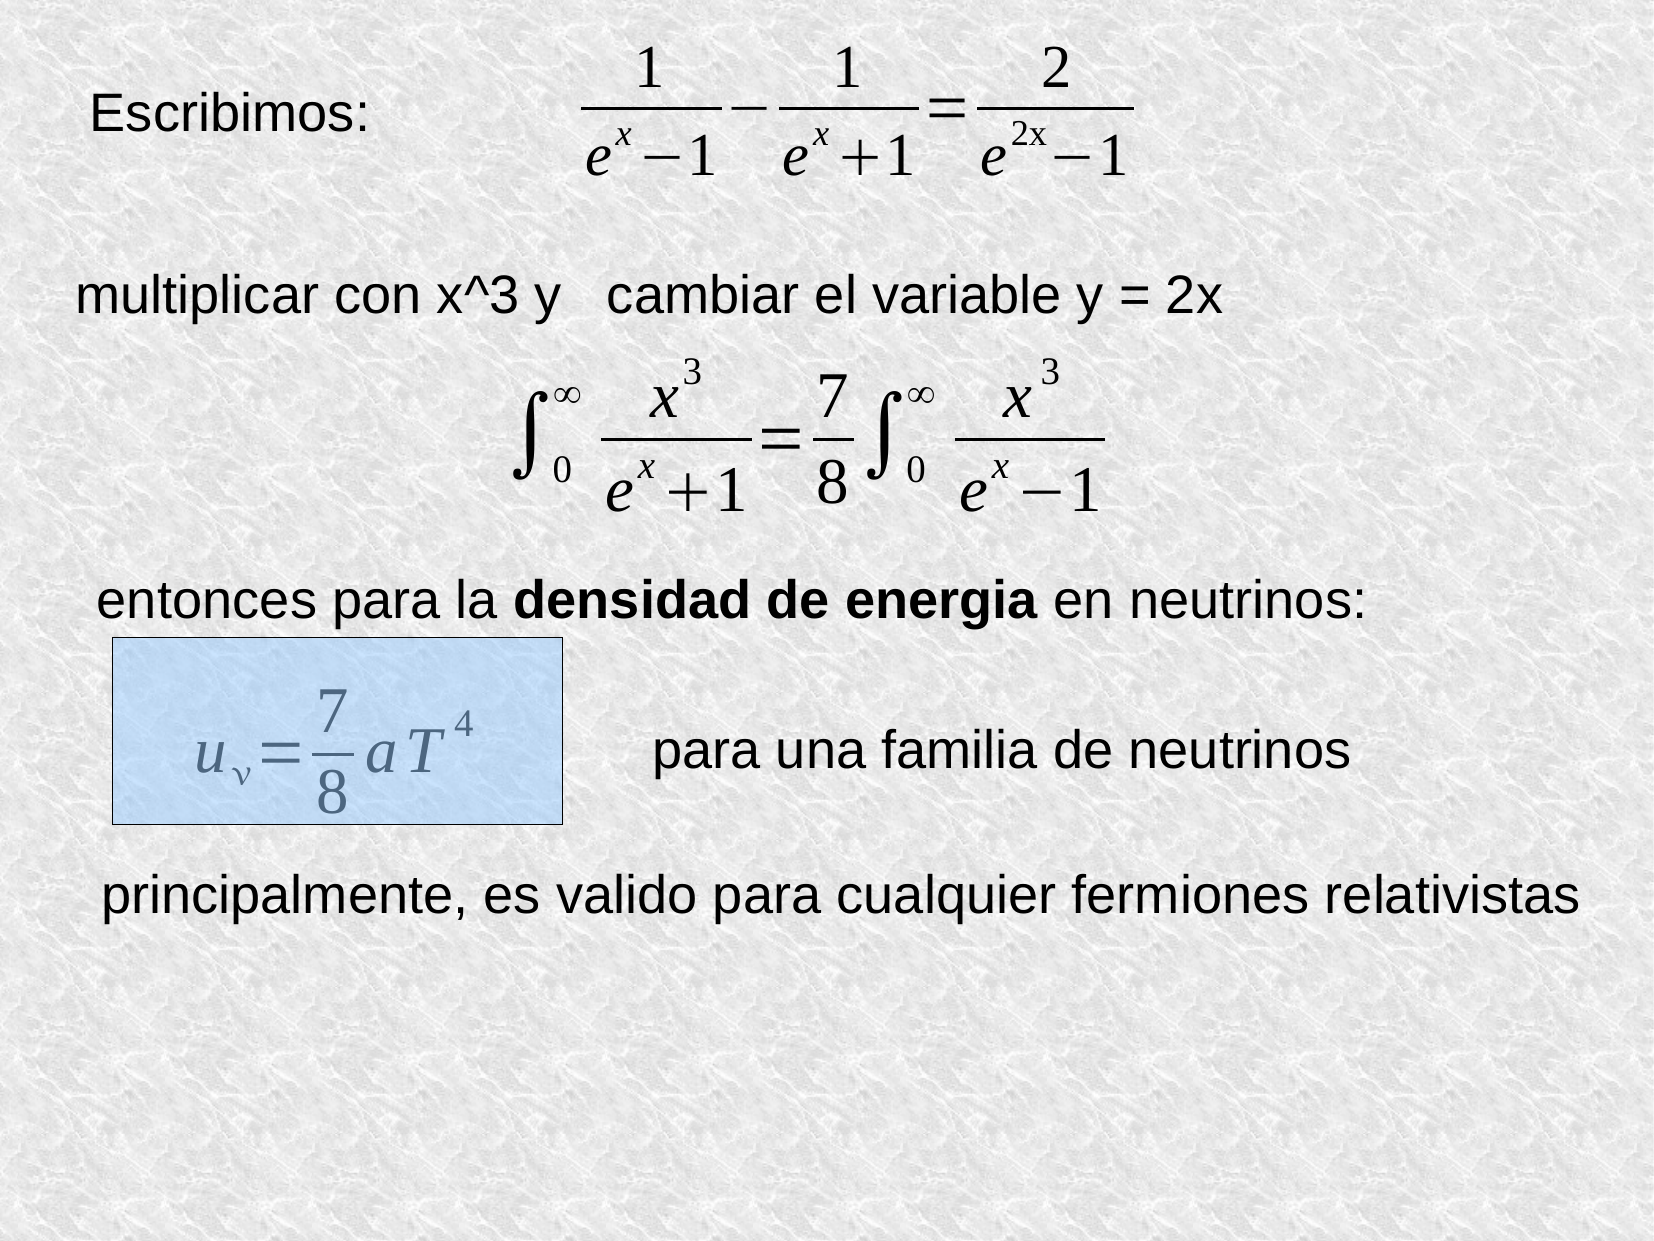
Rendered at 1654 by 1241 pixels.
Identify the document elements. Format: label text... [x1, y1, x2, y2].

text_box multiplicar con x^3 y cambiar el variable y = 2x [60, 257, 1163, 338]
text_box [112, 637, 563, 825]
text_box para una familia de neutrinos [637, 712, 1300, 793]
text_box principalmente, es valido para cualquier fermiones relativistas [86, 857, 1463, 938]
text_box Escribimos: [75, 75, 378, 156]
picture [0, 0, 1654, 1241]
chart [178, 825, 488, 830]
text_box entonces para la densidad de energia en neutrinos: [81, 562, 1231, 649]
chart [487, 352, 1123, 526]
chart [562, 34, 1151, 188]
